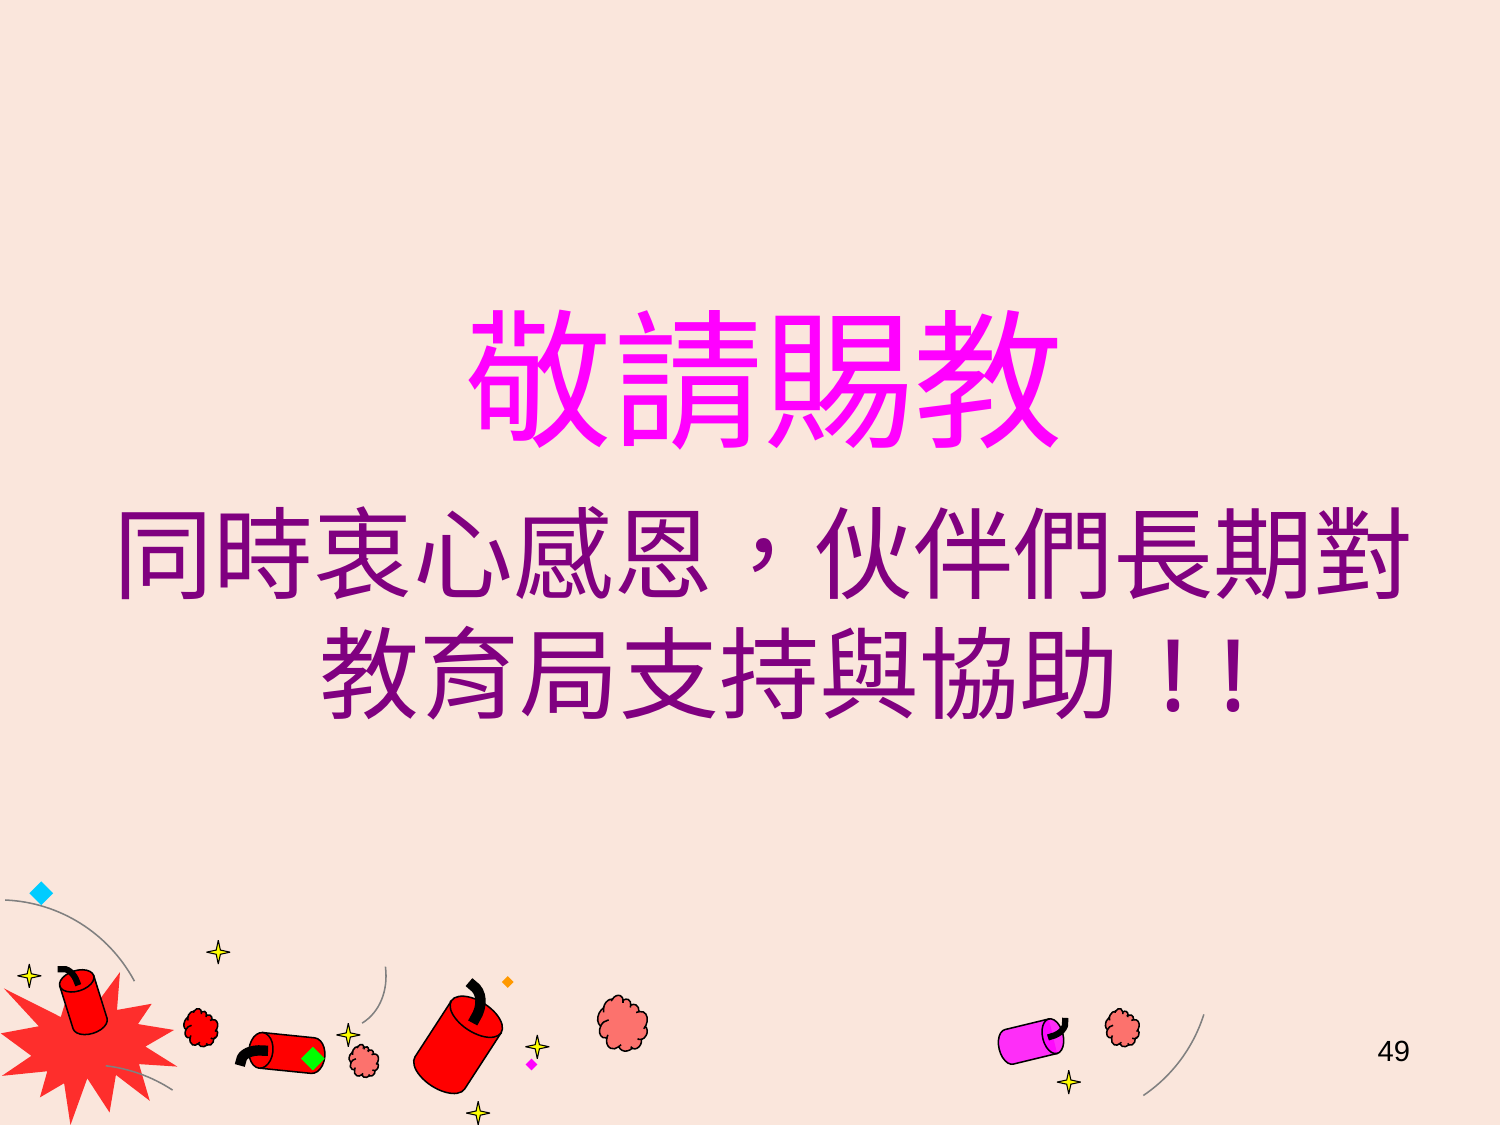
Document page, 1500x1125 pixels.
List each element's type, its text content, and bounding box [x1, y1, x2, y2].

text_box <number> [1074, 1024, 1426, 1103]
list 敬請賜教 同時衷心感恩，伙伴們長期對教育局支持與協助!! [88, 278, 1439, 787]
